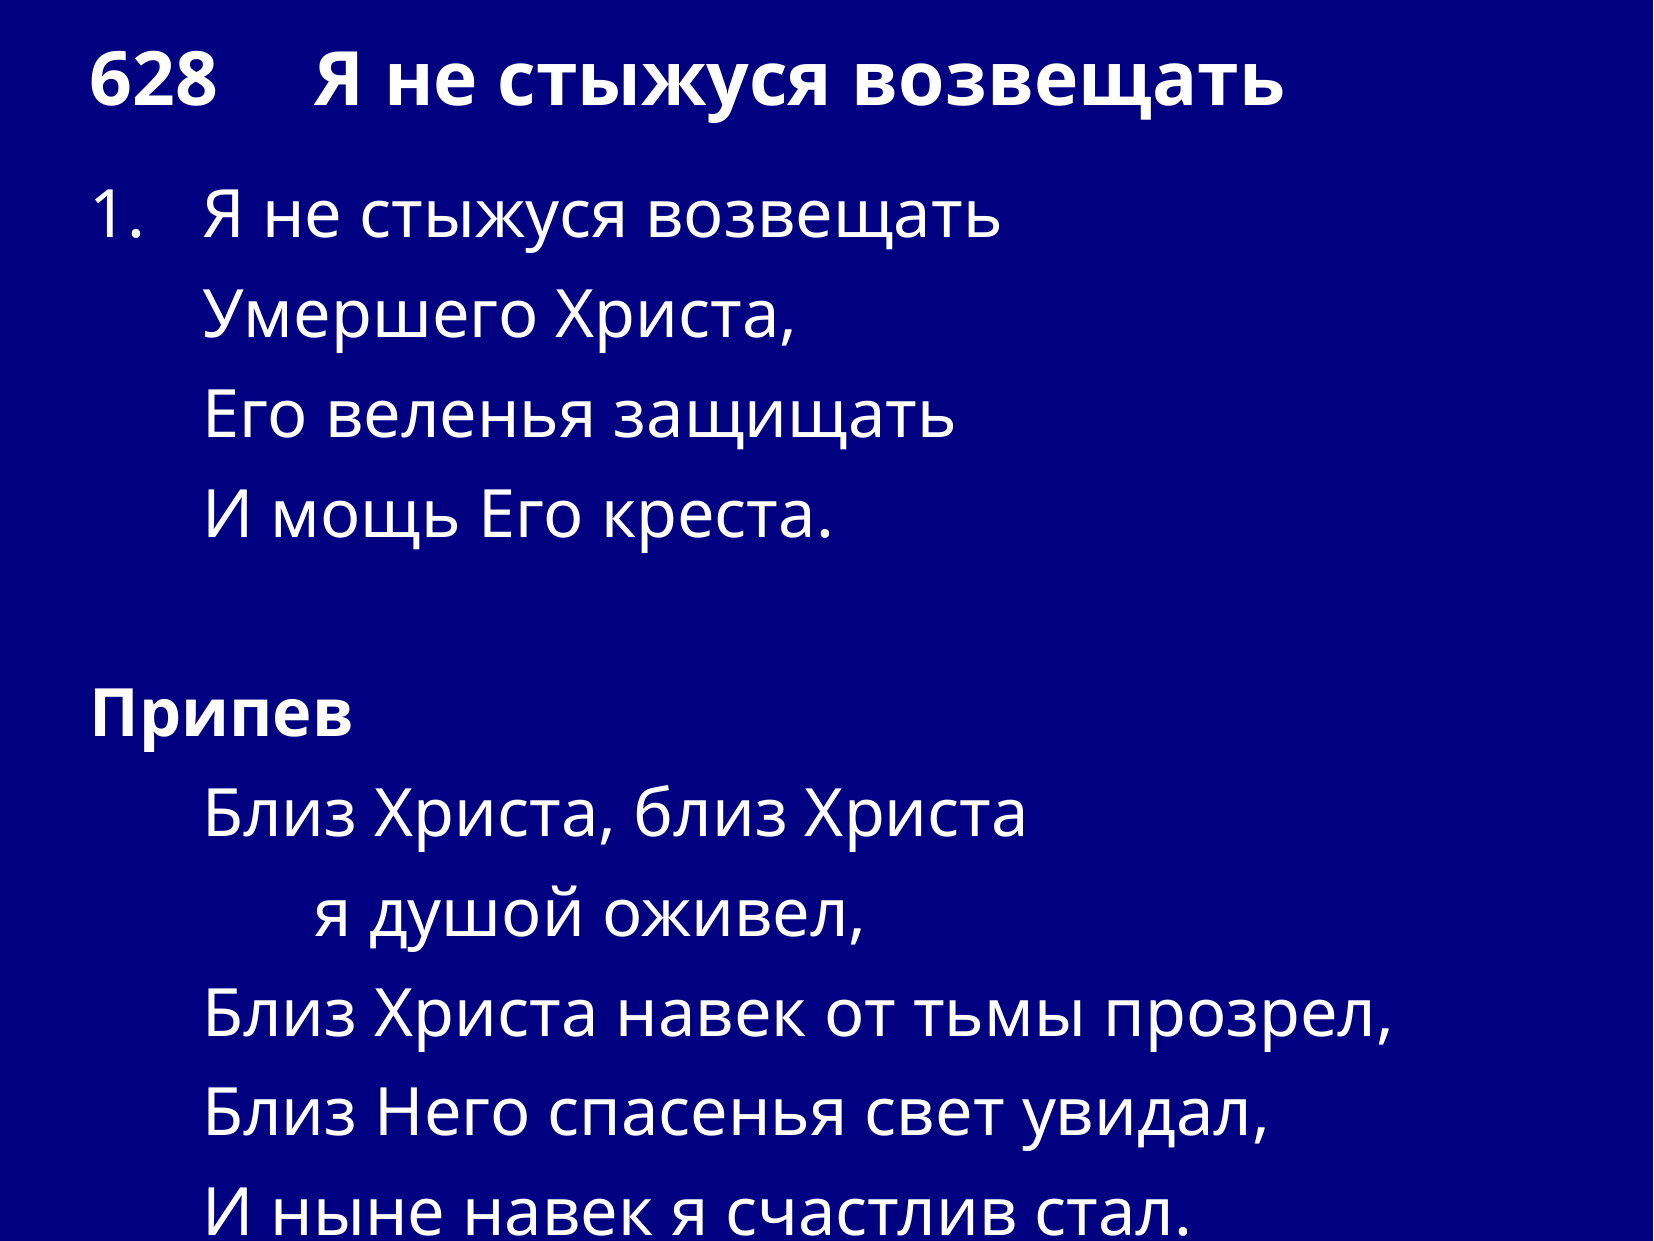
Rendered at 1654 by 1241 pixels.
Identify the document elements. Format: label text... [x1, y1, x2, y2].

text_box 1. Я не стыжуся возвещать Умершего Христа, Его веленья защищать И мощь Его креста. Припев Близ Христа, близ Христа я душой оживел, Близ Христа навек от тьмы прозрел, Близ Него спасенья свет увидал, И ныне навек я счастлив стал. [75, 150, 1576, 1163]
text_box 628 Я не стыжуся возвещать [75, 18, 1576, 131]
